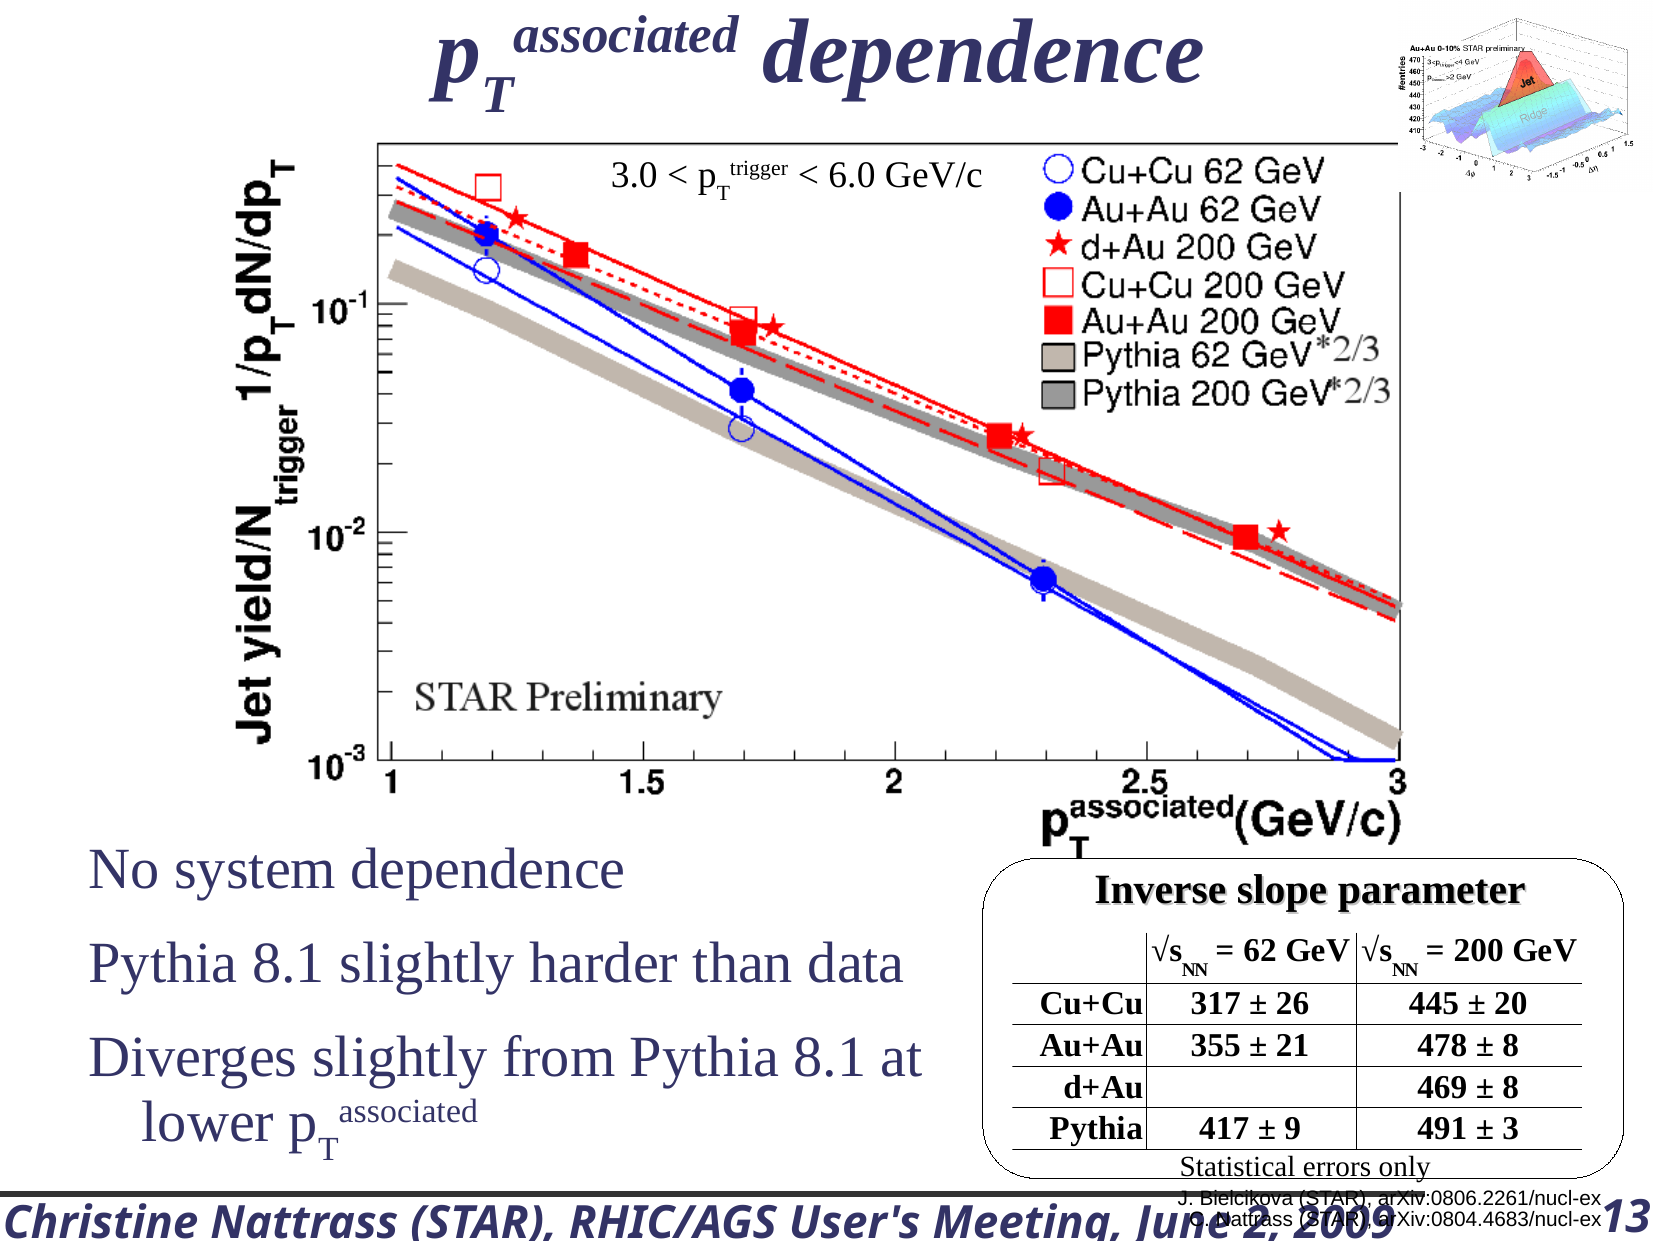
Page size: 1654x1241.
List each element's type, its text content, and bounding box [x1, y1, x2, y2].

text_box Statistical errors only [986, 1142, 1625, 1190]
text_box 3.0 < pTtrigger < 6.0 GeV/c [472, 146, 998, 254]
chart [1012, 932, 1584, 1142]
list No system dependence Pythia 8.1 slightly harder than data Diverges slightly from Pythia 8.1 at lower pTassociated [70, 836, 964, 1236]
text_box Inverse slope parameter [1079, 858, 1605, 920]
picture [222, 0, 1654, 887]
text_box J. Bielcikova (STAR), arXiv:0806.2261/nucl-ex C. Nattrass (STAR), arXiv:0804.4683/nucl-ex [1100, 1180, 1617, 1241]
title pTassociated dependence [76, 0, 1398, 125]
